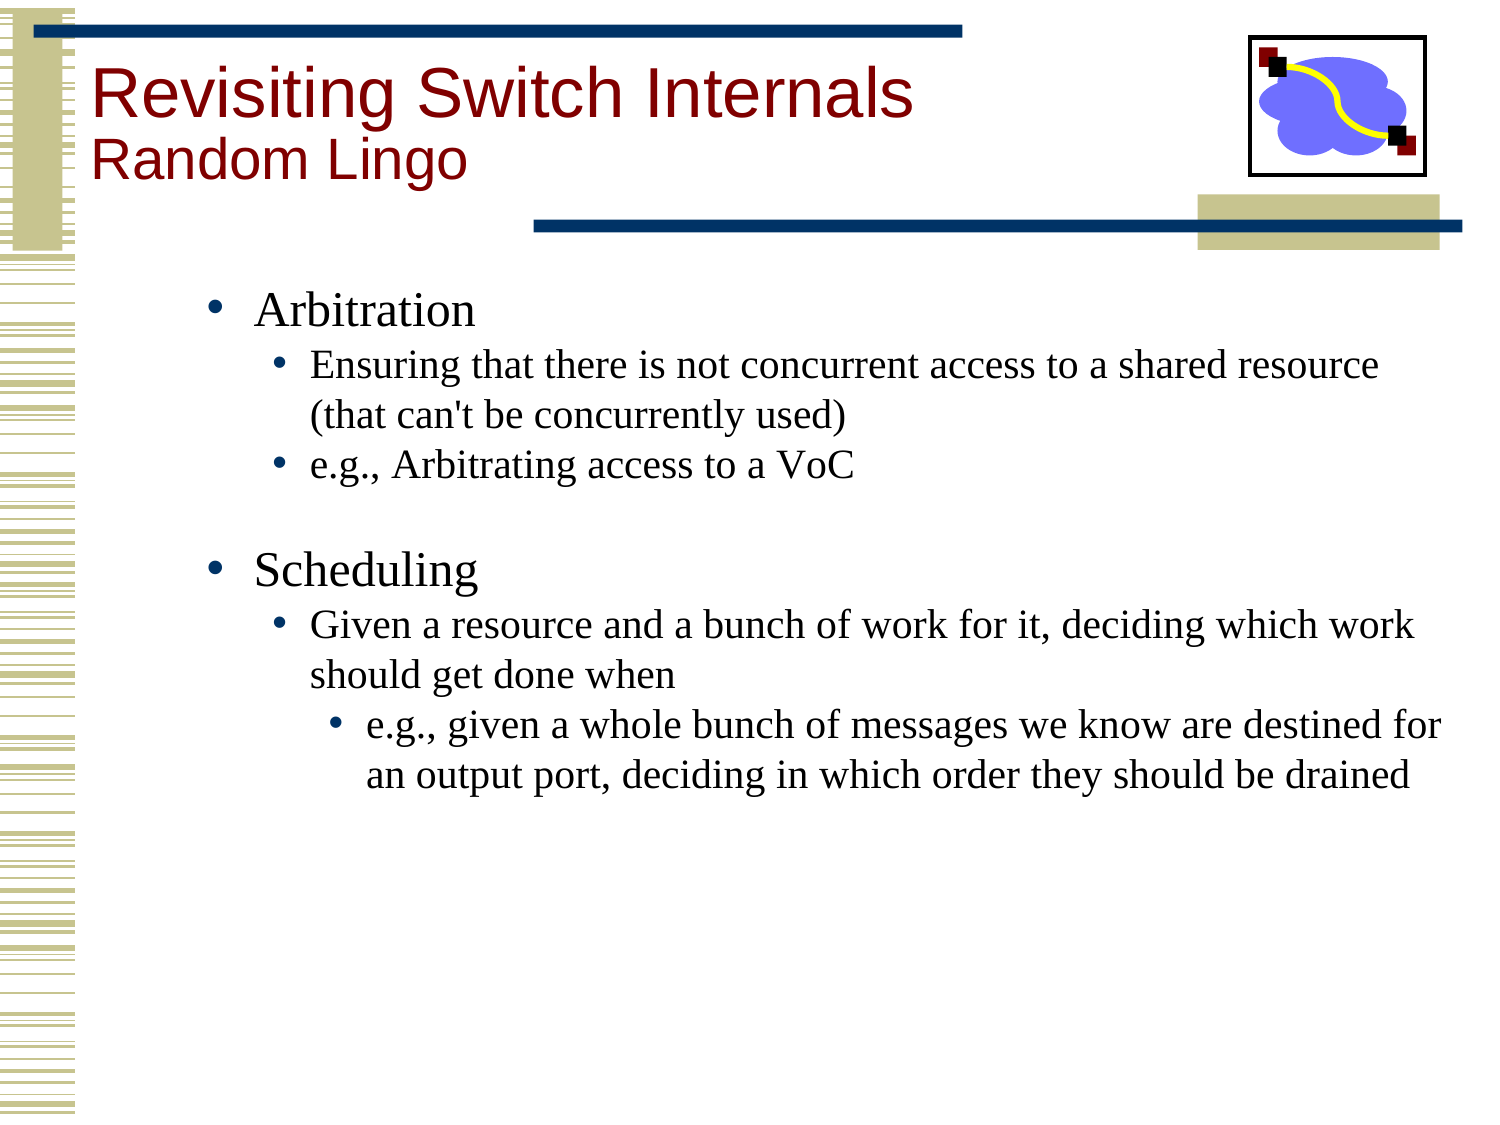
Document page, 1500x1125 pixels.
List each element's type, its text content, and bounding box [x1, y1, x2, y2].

title Revisiting Switch Internals Random Lingo [75, 25, 1313, 226]
text_box Arbitration Ensuring that there is not concurrent access to a shared resource (that can't be concurrently used) e.g., Arbitrating access to a VoC Scheduling Given a resource and a bunch of work for it, deciding which work should get done when e.g., given a whole bunch of messages we know are destined for an output port, deciding in which order they should be drained [112, 224, 1481, 947]
